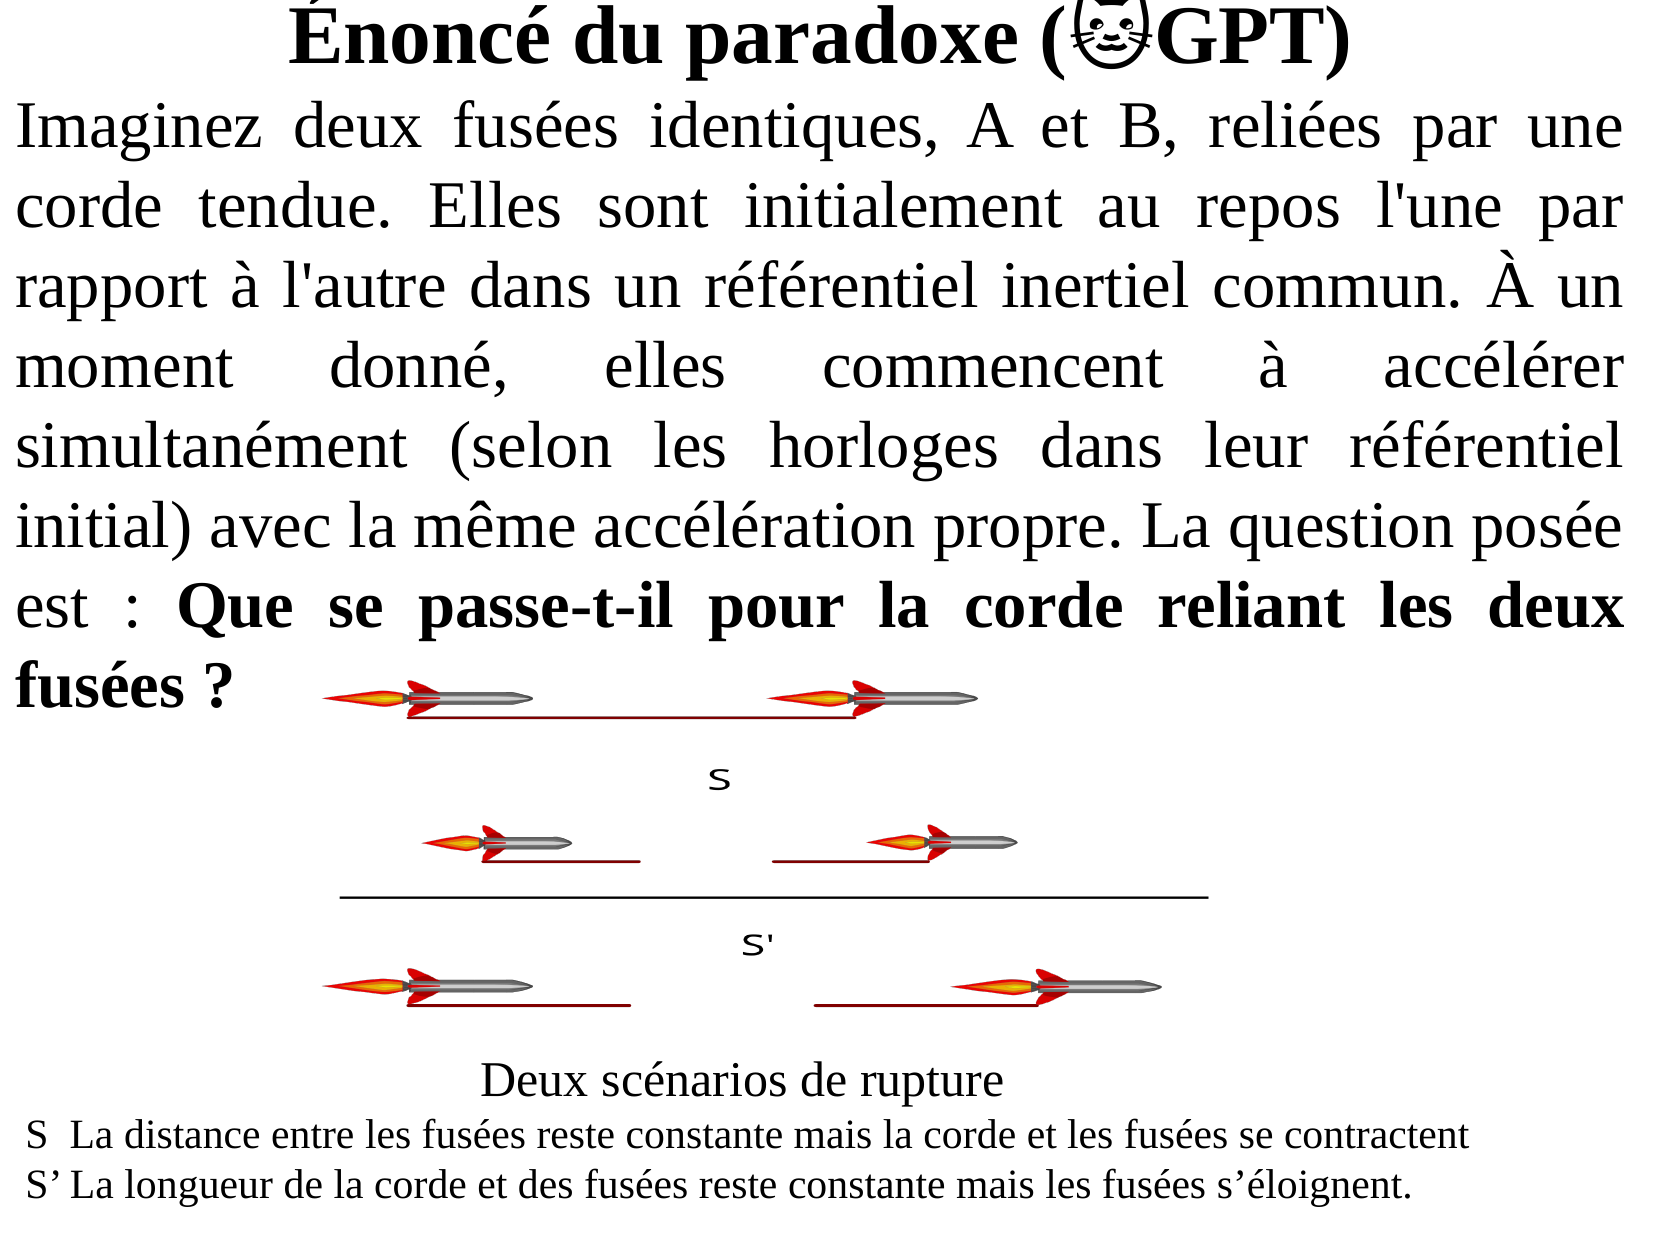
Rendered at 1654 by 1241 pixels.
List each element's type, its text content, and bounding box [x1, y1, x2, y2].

picture [310, 673, 1221, 1014]
text_box Deux scénarios de rupture S La distance entre les fusées reste constante mais la corde et les fusées se contractent S’ La longueur de la corde et des fusées reste constante mais les fusées s’éloignent. [0, 1038, 1654, 1216]
text_box Énoncé du paradoxe (🐱GPT) Imaginez deux fusées identiques, A et B, reliées par une corde tendue. Elles sont initialement au repos l'une par rapport à l'autre dans un référentiel inertiel commun. À un moment donné, elles commencent à accélérer simultanément (selon les horloges dans leur référentiel initial) avec la même accélération propre. La question posée est : Que se passe-t-il pour la corde reliant les deux fusées ? [0, 0, 1643, 817]
